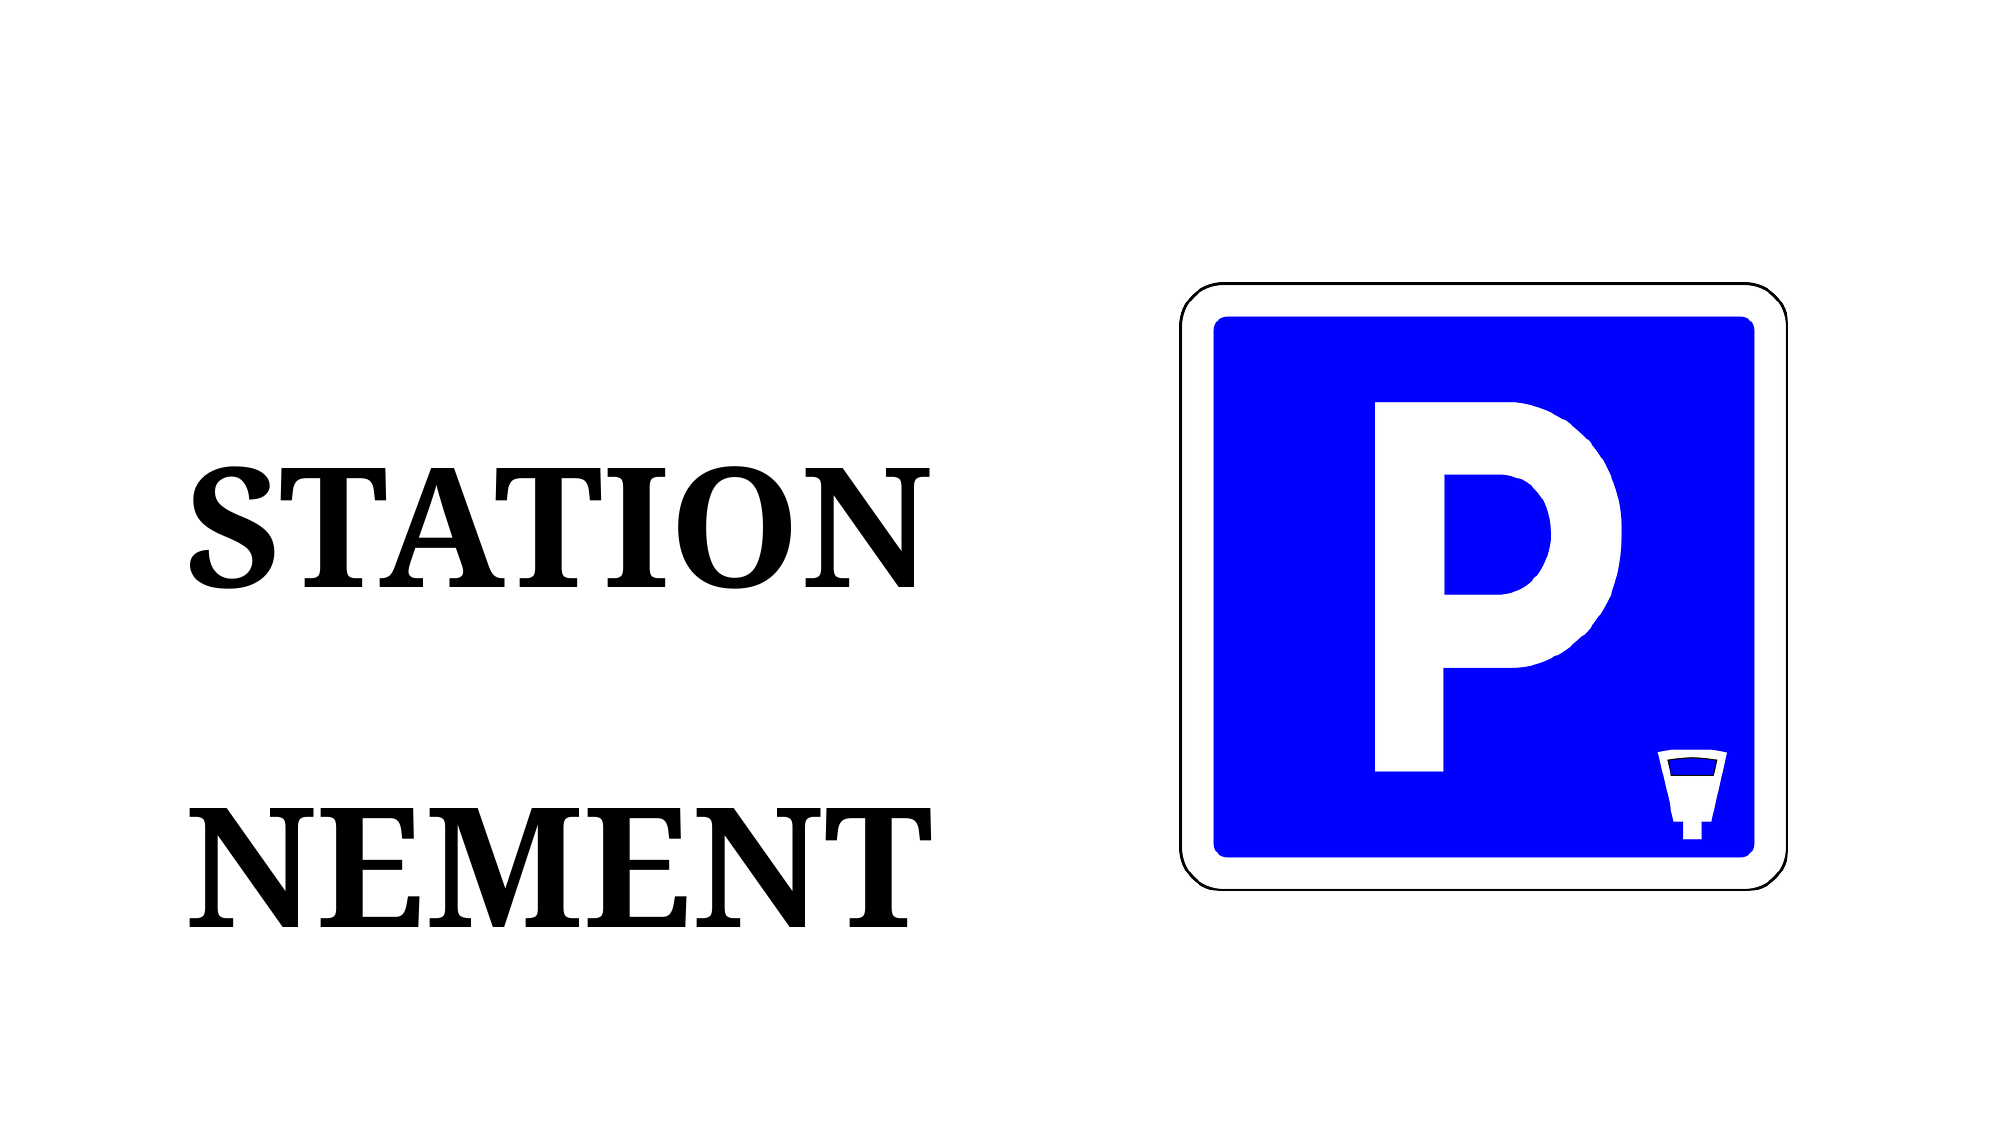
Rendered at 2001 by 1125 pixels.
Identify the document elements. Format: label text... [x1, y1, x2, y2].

picture [1179, 282, 1788, 891]
list STATIONNEMENT PAYANT ET RÉSIDENT – réunion publique du 22/02/22 Présentation aux habitants de l’arrondissement de l’extension des aires de stationnement et de résidence. A Lyon 7: 14 300 places au total dont : 4 650 places payantes (33%) -> Le projet prévois 2 600 places payantes supplémentaires. 9 650 places gratuites (67%) -> Évolution des zones de résidence. [131, 174, 988, 935]
